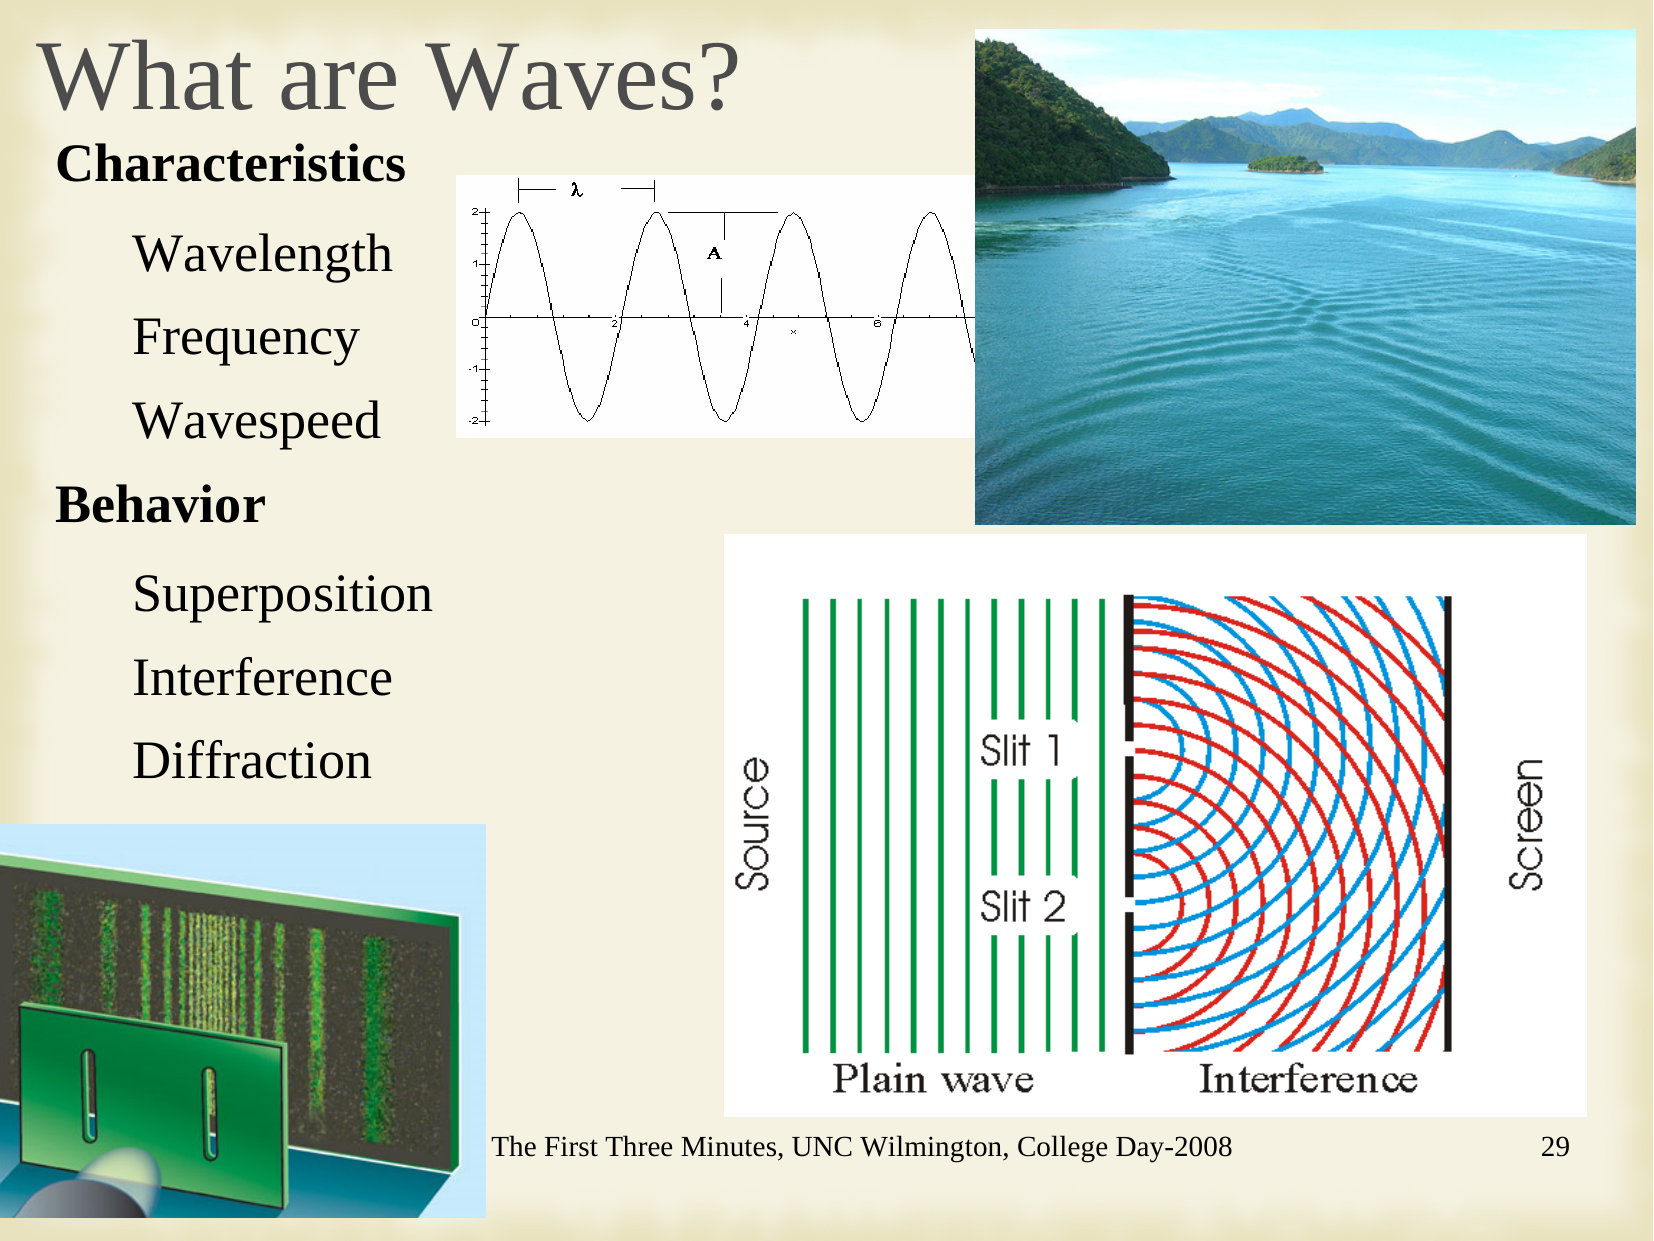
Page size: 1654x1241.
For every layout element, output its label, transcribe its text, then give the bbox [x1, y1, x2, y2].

list Characteristics Wavelength Frequency Wavespeed Behavior Superposition Interference Diffraction [37, 133, 593, 826]
picture [0, 0, 1654, 1241]
title What are Waves? [0, 0, 780, 173]
